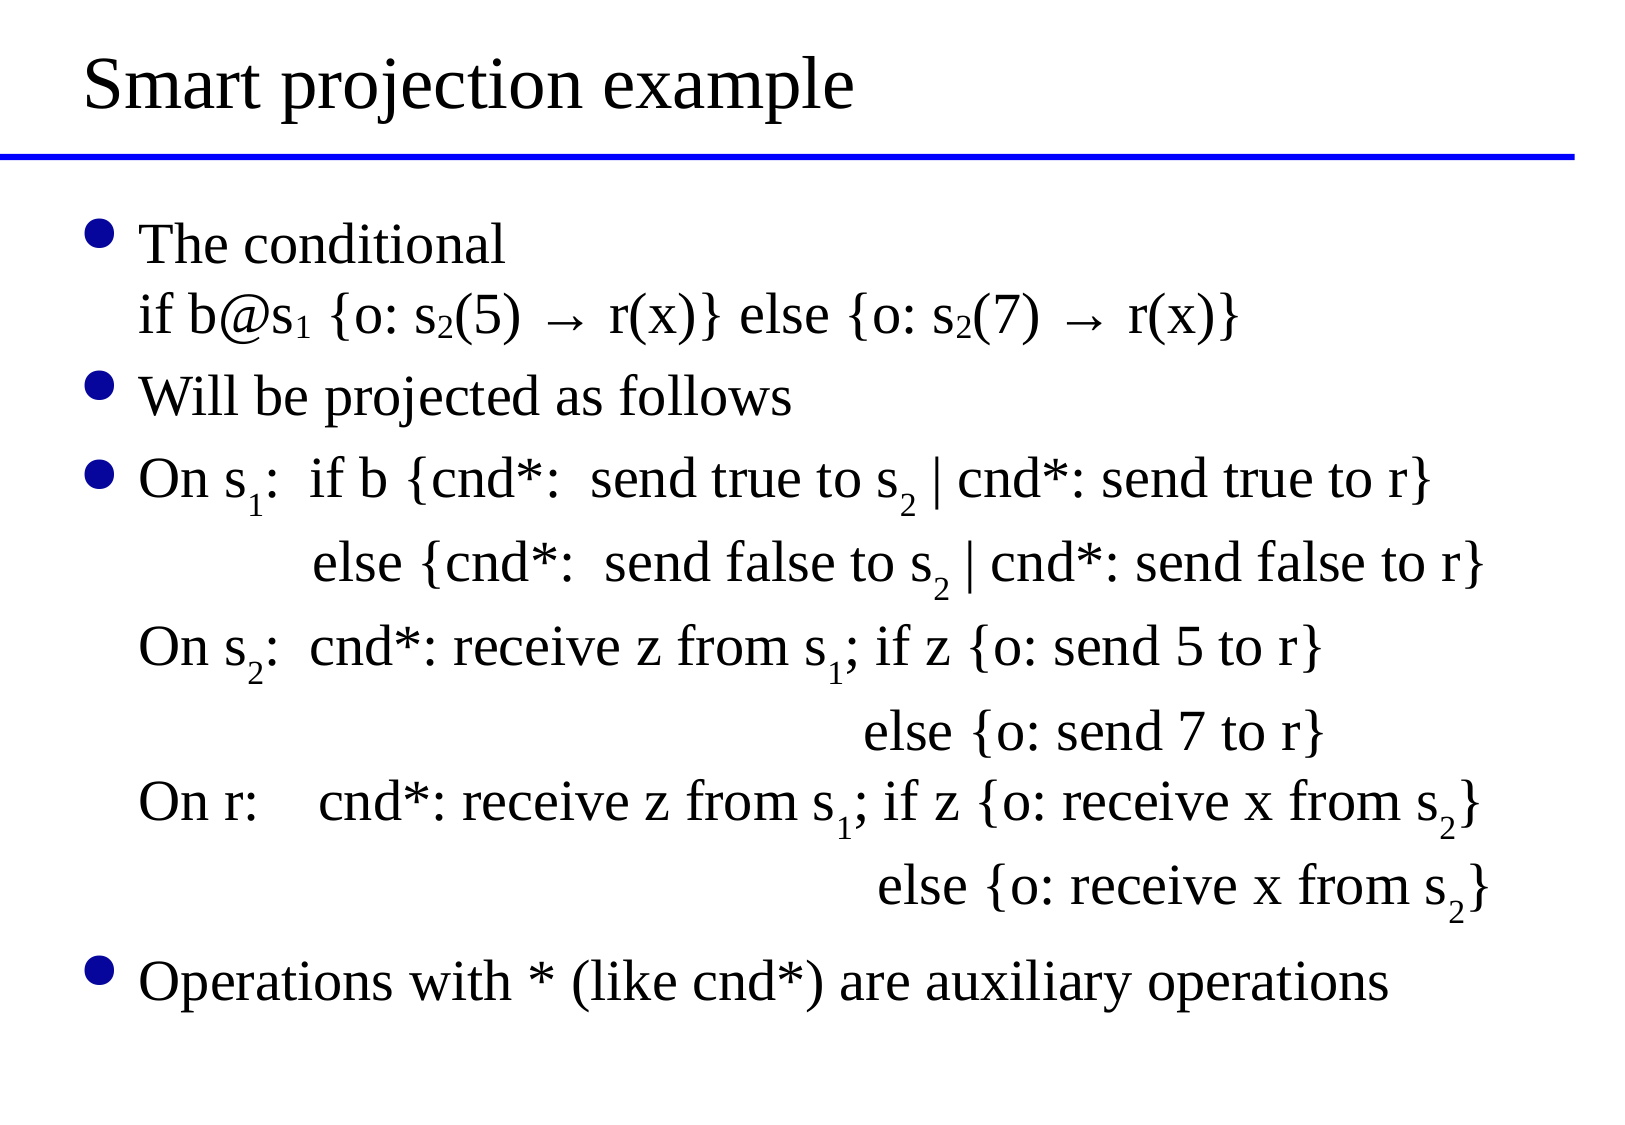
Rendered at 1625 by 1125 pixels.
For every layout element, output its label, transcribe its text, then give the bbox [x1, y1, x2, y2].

list The conditional if b@s1 {o: s2(5) → r(x)} else {o: s2(7) → r(x)} Will be projected as follows On s1: if b {cnd*: send true to s2 | cnd*: send true to r} else {cnd*: send false to s2 | cnd*: send false to r} On s2: cnd*: receive z from s1; if z {o: send 5 to r} else {o: send 7 to r} On r: cnd*: receive z from s1; if z {o: receive x from s2} else {o: receive x from s2} Operations with * (like cnd*) are auxiliary operations [67, 198, 1546, 1061]
title Smart projection example [67, 27, 1544, 131]
